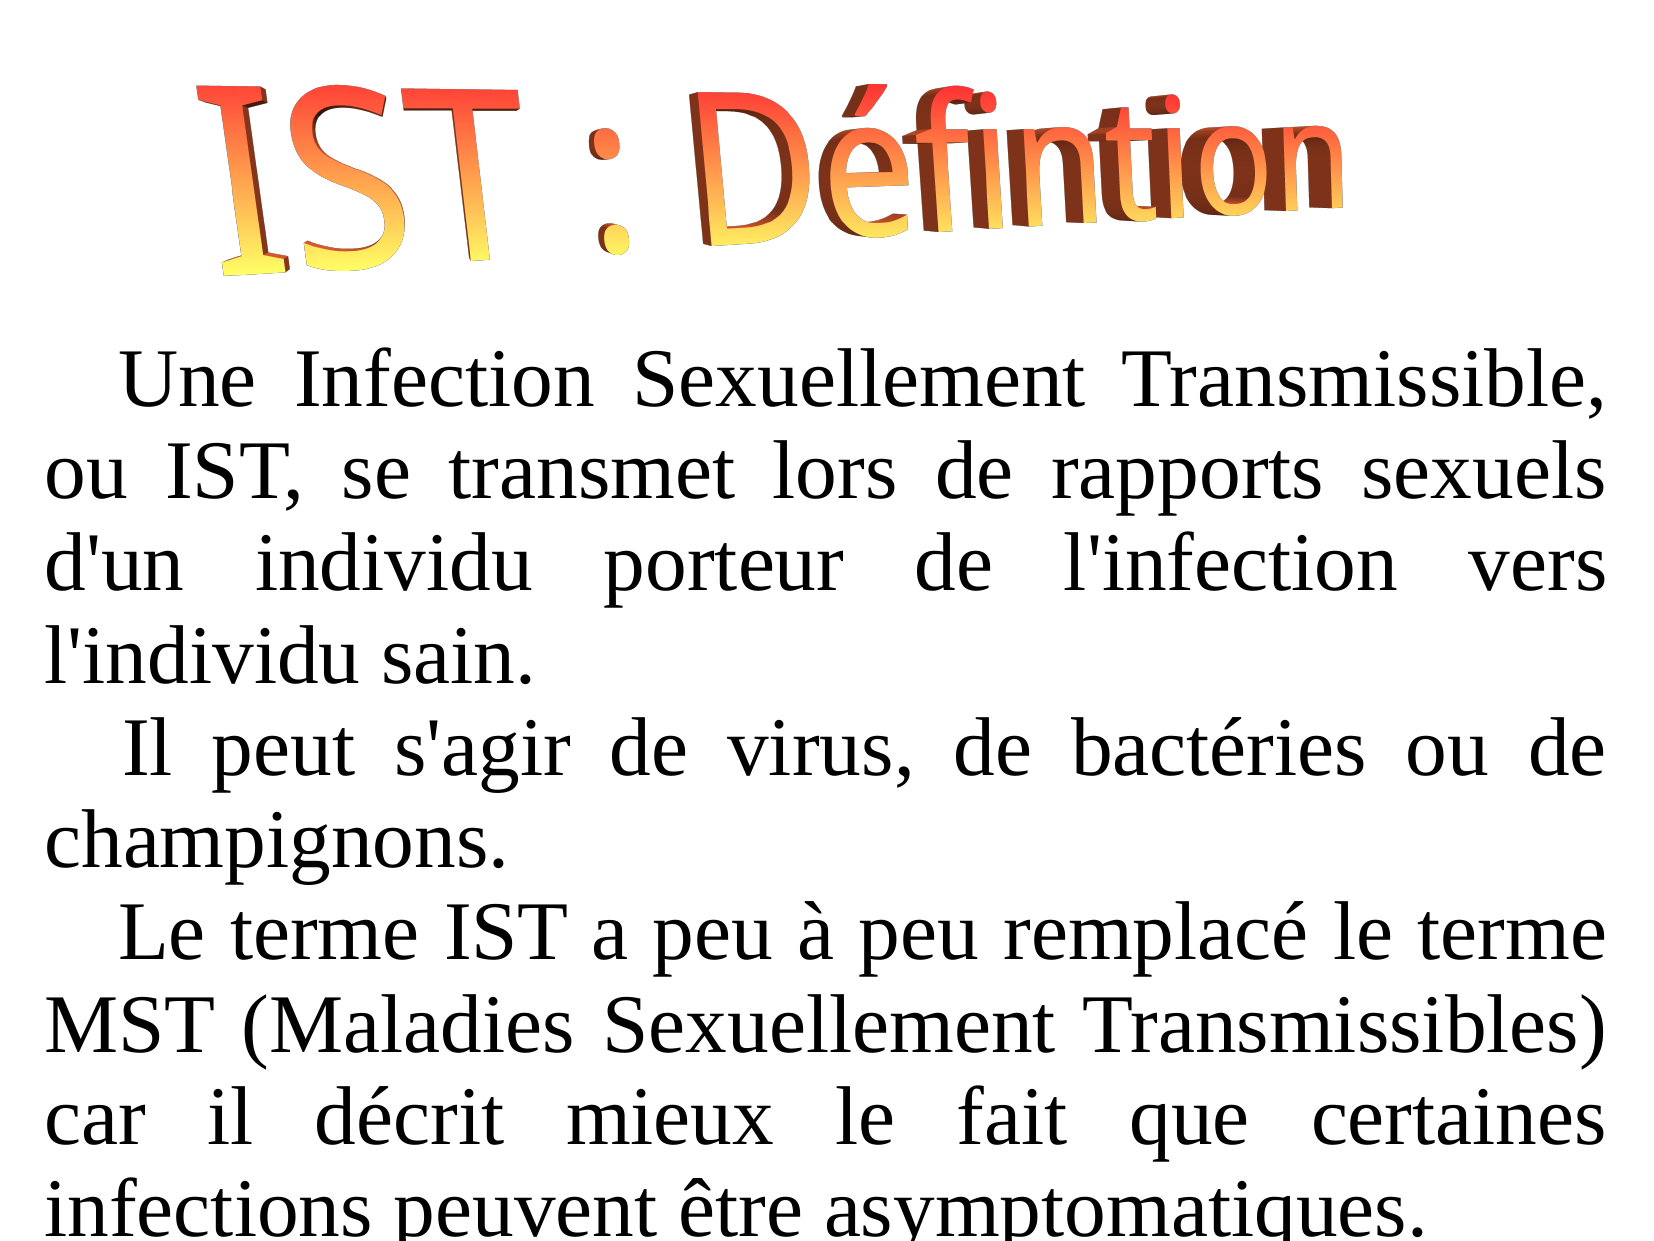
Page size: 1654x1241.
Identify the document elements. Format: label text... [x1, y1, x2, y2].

text_box Une Infection Sexuellement Transmissible, ou IST, se transmet lors de rapports sexuels d'un individu porteur de l'infection vers l'individu sain. Il peut s'agir de virus, de bactéries ou de champignons. Le terme IST a peu à peu remplacé le terme MST (Maladies Sexuellement Transmissibles) car il décrit mieux le fait que certaines infections peuvent être asymptomatiques. [29, 324, 1625, 1241]
